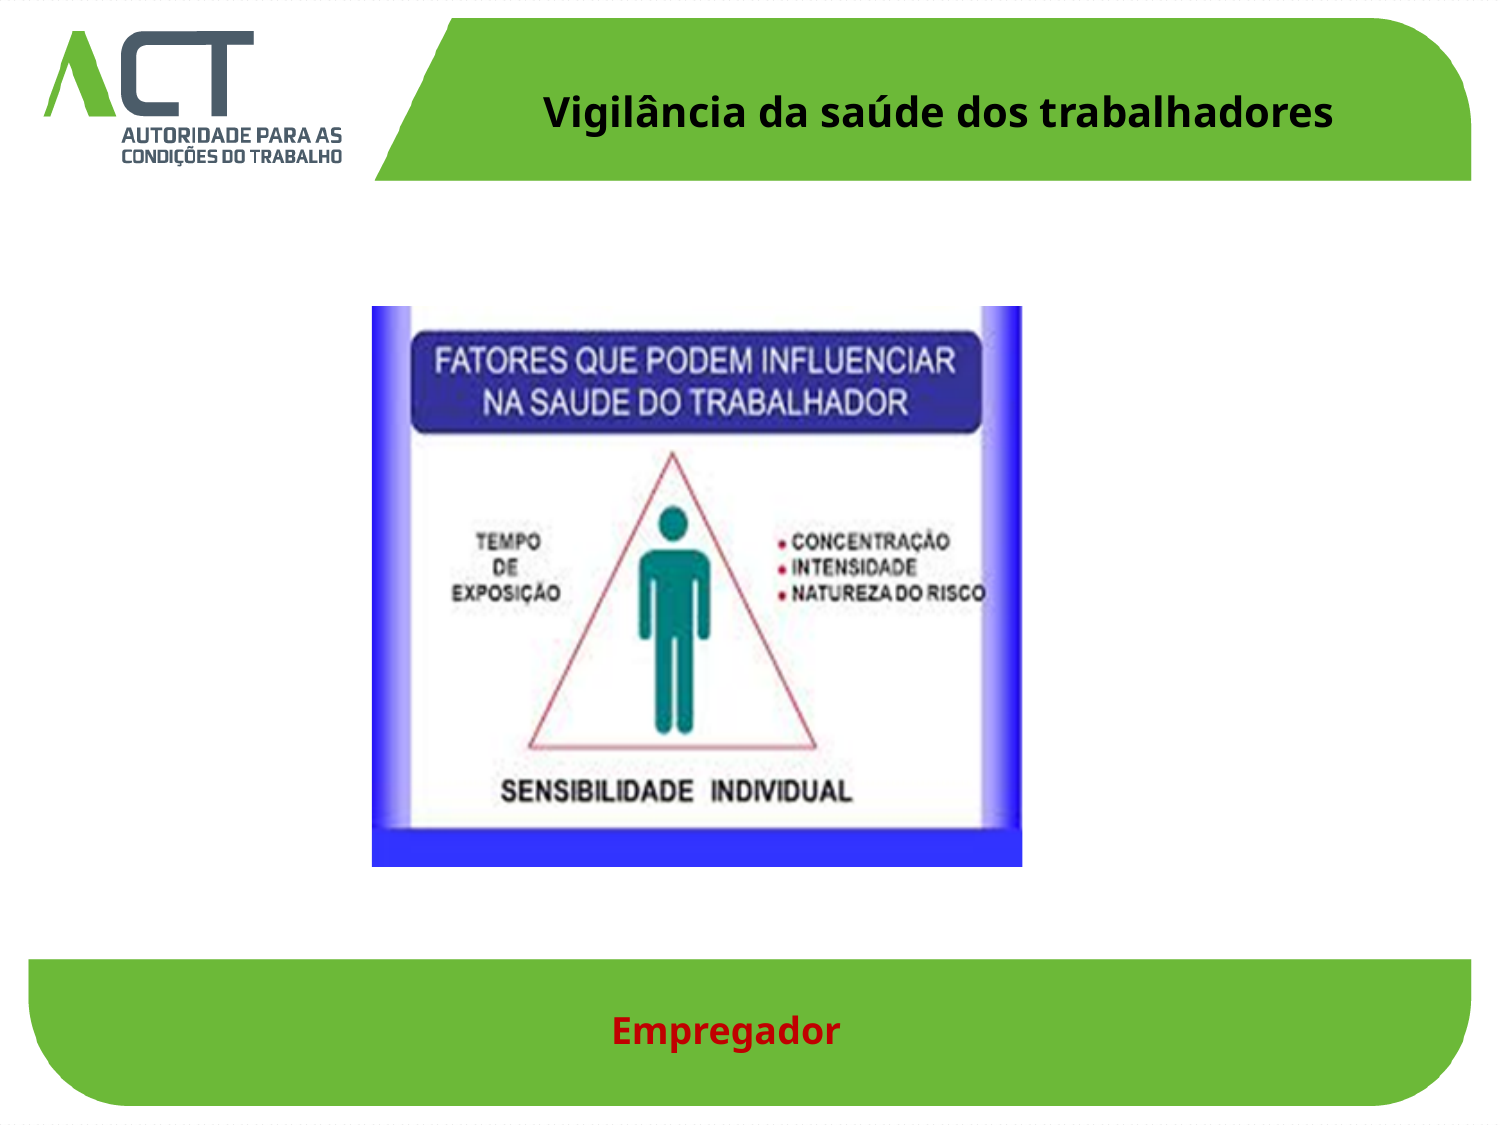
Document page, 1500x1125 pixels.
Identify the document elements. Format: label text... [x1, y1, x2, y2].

picture [371, 306, 1023, 867]
text_box Vigilância da saúde dos trabalhadores [442, 78, 1436, 144]
text_box Empregador [407, 999, 1046, 1061]
